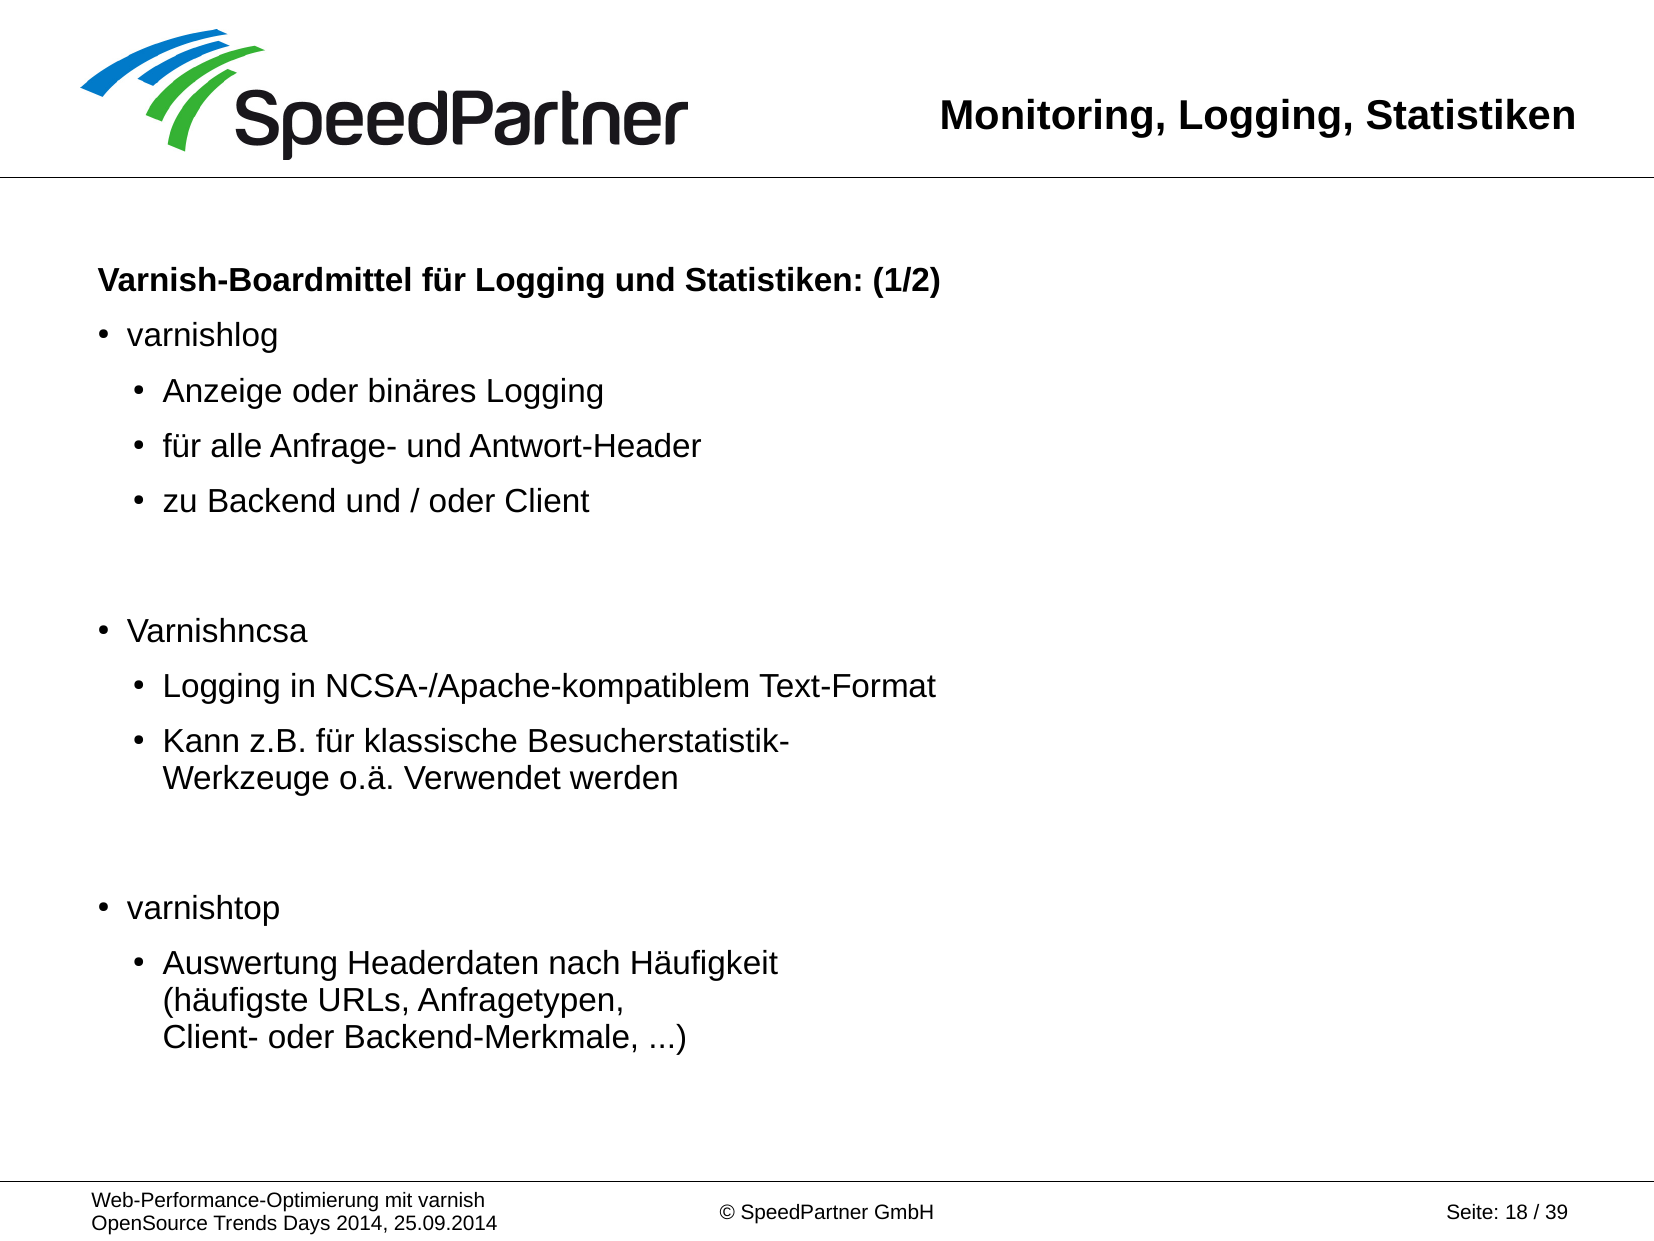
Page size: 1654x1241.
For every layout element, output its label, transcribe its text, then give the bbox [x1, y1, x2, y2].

title Monitoring, Logging, Statistiken [590, 70, 1577, 160]
text_box Varnish-Boardmittel für Logging und Statistiken: (1/2) varnishlog Anzeige oder binäres Logging für alle Anfrage- und Antwort-Header zu Backend und / oder Client Varnishncsa Logging in NCSA-/Apache-kompatiblem Text-Format Kann z.B. für klassische Besucherstatistik- Werkzeuge o.ä. Verwendet werden varnishtop Auswertung Headerdaten nach Häufigkeit (häufigste URLs, Anfragetypen, Client- oder Backend-Merkmale, ...) [82, 253, 1565, 1177]
picture [80, 29, 688, 160]
